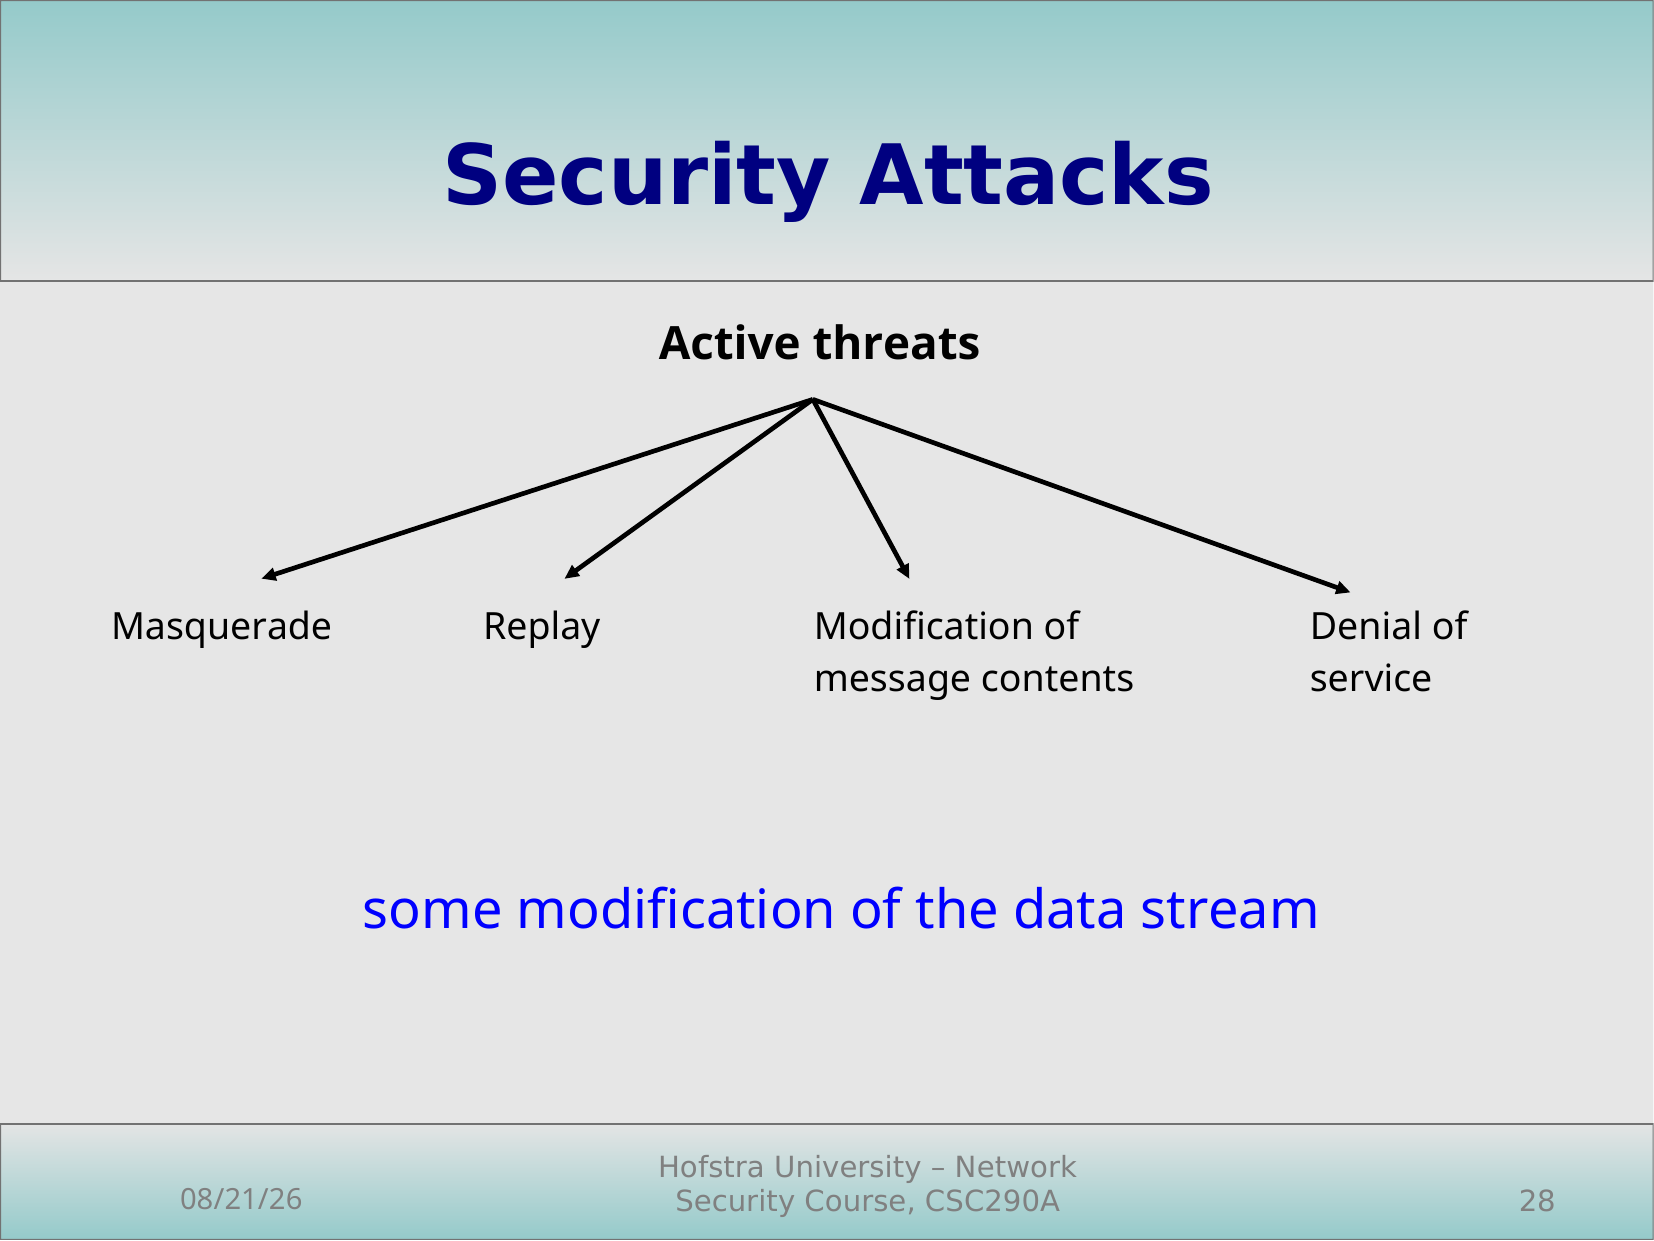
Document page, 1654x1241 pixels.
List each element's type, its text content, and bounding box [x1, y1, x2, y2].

text_box Replay [468, 592, 648, 659]
text_box some modification of the data stream [337, 862, 1337, 952]
text_box Masquerade [96, 592, 359, 659]
text_box Modification of message contents [799, 592, 1185, 710]
title Security Attacks [123, 87, 1534, 233]
text_box Denial of service [1295, 592, 1483, 710]
text_box Active threats [619, 303, 1020, 382]
